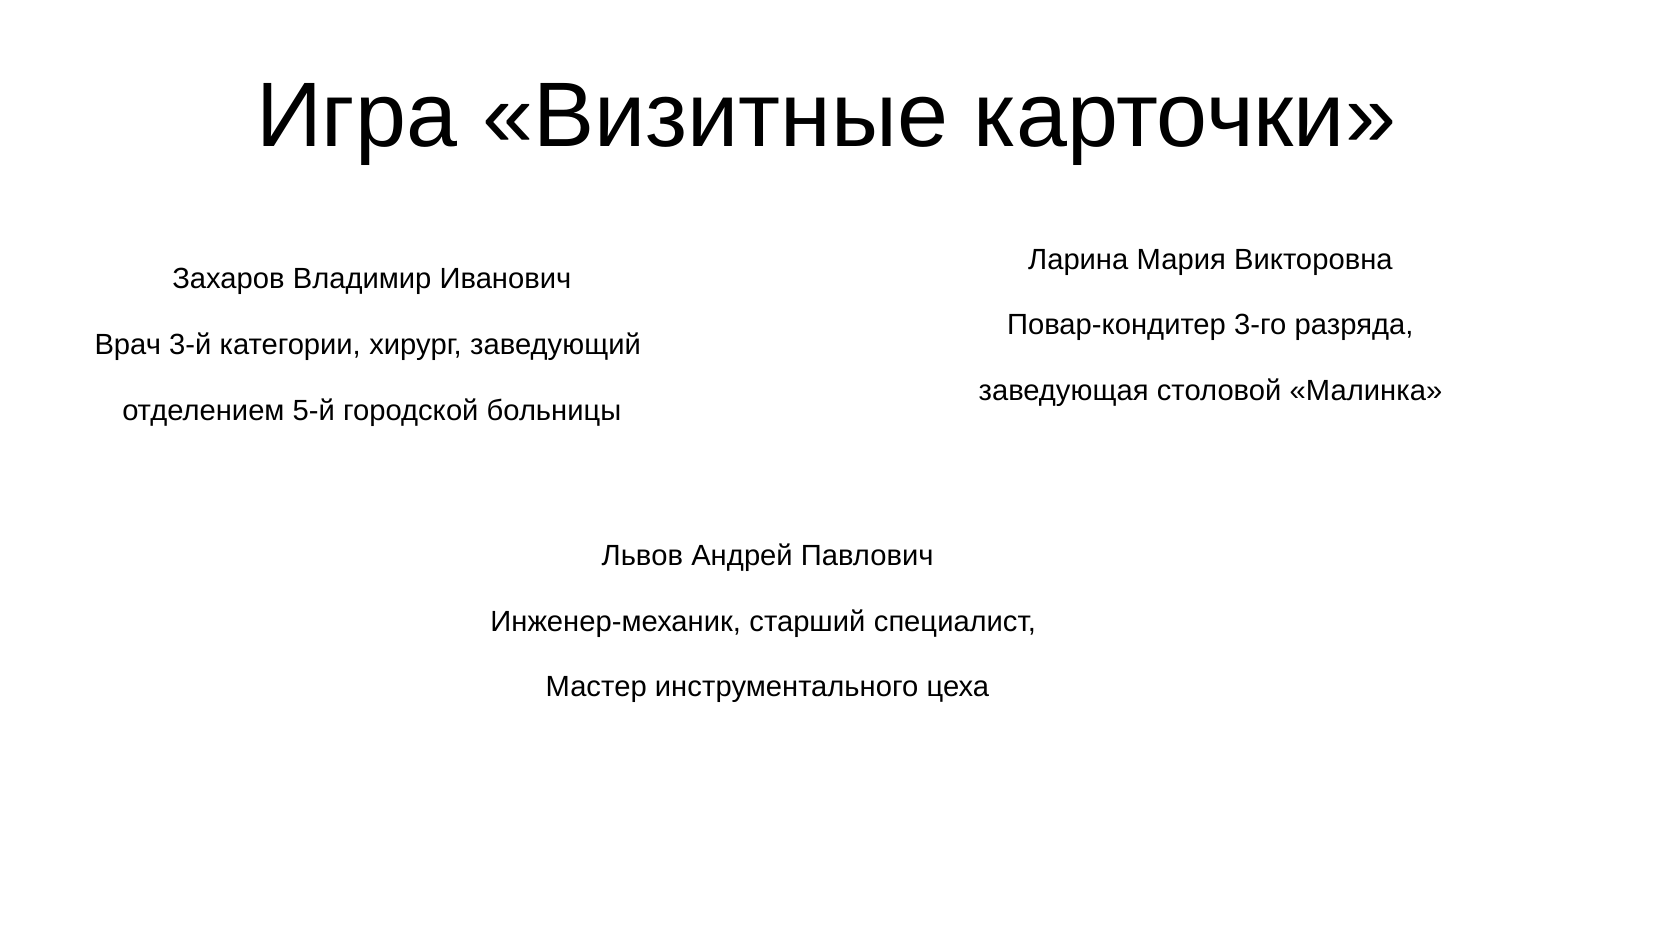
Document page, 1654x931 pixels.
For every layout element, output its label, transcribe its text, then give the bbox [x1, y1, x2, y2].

text_box Львов Андрей Павлович Инженер-механик, старший специалист, Мастер инструментального цеха [472, 531, 1063, 799]
title Игра «Визитные карточки» [82, 37, 1571, 193]
text_box Ларина Мария Викторовна Повар-кондитер 3-го разряда, заведующая столовой «Малинка» [915, 235, 1506, 502]
subtitle Захаров Владимир Иванович Врач 3-й категории, хирург, заведующий отделением 5-й городской больницы [88, 216, 656, 473]
